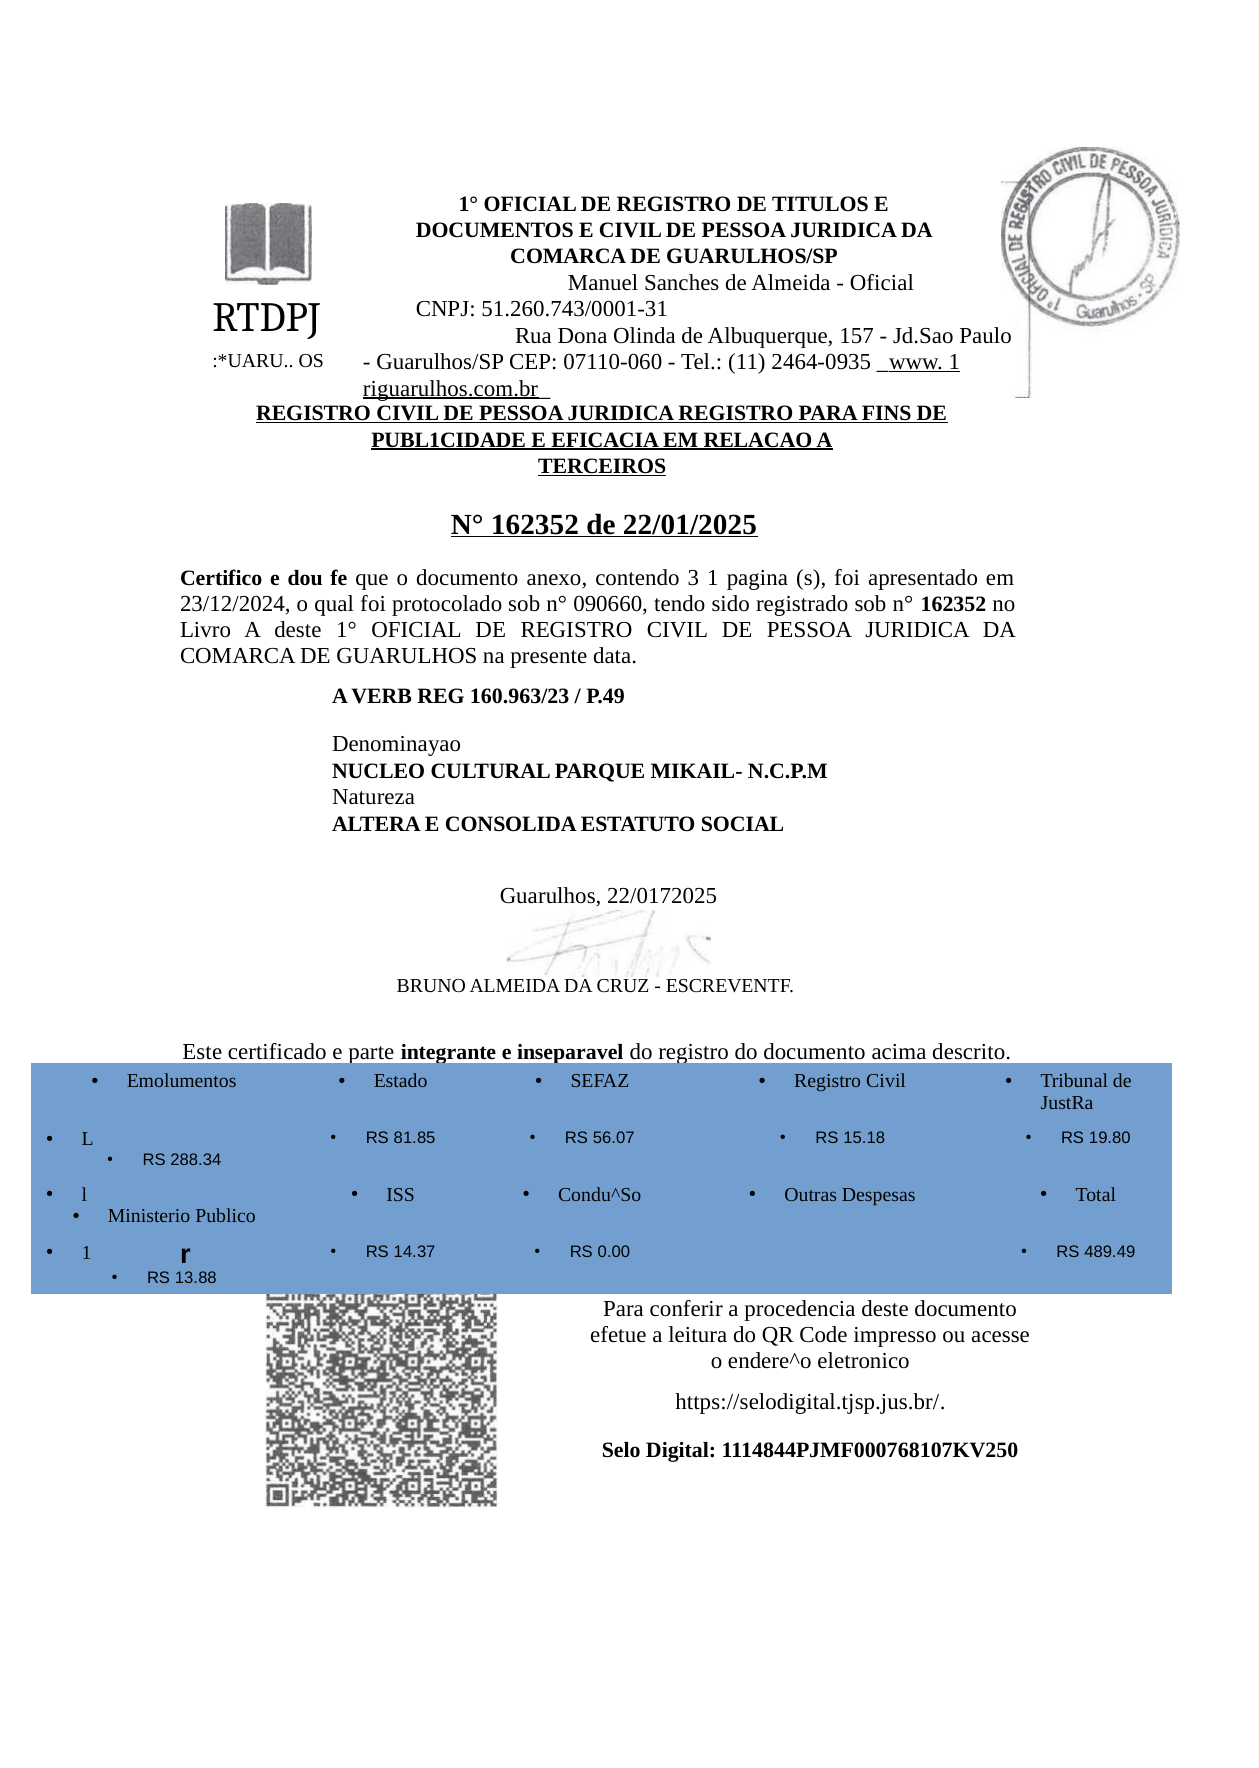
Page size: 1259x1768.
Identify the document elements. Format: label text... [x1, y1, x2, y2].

table_header Tribunal de JustRa [972, 1063, 1172, 1121]
table_cell RS 14.37 [282, 1235, 469, 1294]
text_box RTDPJ :*uaru.. os [212, 289, 339, 361]
table_header Emolumentos [31, 1063, 282, 1121]
table_cell l Ministerio Publico [31, 1176, 282, 1235]
picture [265, 1294, 498, 1508]
text_box N° 162352 de 22/01/2025 [450, 505, 759, 531]
table_cell RS 489.49 [972, 1235, 1172, 1294]
table_header Estado [282, 1063, 469, 1121]
table_header SEFAZ [469, 1063, 679, 1121]
text_box Rua Dona Olinda de Albuquerque, 157 - Jd.Sao Paulo - Guarulhos/SP CEP: 07110-060 - Tel.: (11) 2464-0935 _www. 1 riguarulhos.com.br_ [363, 322, 1016, 398]
text_box Certifico e dou fe que o documento anexo, contendo 3 1 pagina (s), foi apresentado em 23/12/2024, o qual foi protocolado sob n° 090660, tendo sido registrado sob n° 162352 no Livro A deste 1° OFICIAL DE REGISTRO CIVIL DE PESSOA JURIDICA DA COMARCA DE GUARULHOS na presente data. A VERB REG 160.963/23 / P.49 Denominayao NUCLEO CULTURAL PARQUE MIKAIL- N.C.P.M Natureza ALTERA E CONSOLIDA ESTATUTO SOCIAL [180, 563, 1035, 851]
table_cell RS 0.00 [469, 1235, 679, 1294]
table_cell L RS 288.34 [31, 1121, 282, 1176]
picture [506, 912, 711, 972]
table_cell RS 15.18 [679, 1121, 972, 1176]
table_cell Total [972, 1176, 1172, 1235]
text_box REGISTRO CIVIL DE PESSOA JURIDICA REGISTRO PARA FINS DE PUBL1CIDADE E EFICACIA EM RELACAO A TERCEIROS [211, 399, 994, 473]
picture [1001, 147, 1180, 398]
picture [225, 203, 312, 285]
table_cell RS 81.85 [282, 1121, 469, 1176]
table_cell [679, 1235, 972, 1294]
text_box BRUNO ALMEIDA DA CRUZ - ESCREVENTF. [397, 972, 820, 1007]
table_cell Condu^So [469, 1176, 679, 1235]
text_box Guarulhos, 22/0172025 [500, 881, 731, 912]
table_cell ISS [282, 1176, 469, 1235]
table_cell 1 RS 13.88 [31, 1235, 282, 1294]
table_cell RS 19.80 [972, 1121, 1172, 1176]
text_box Para conferir a procedencia deste documento efetue a leitura do QR Code impresso ou acesse o endere^o eletronico https://selodigital.tjsp.jus.br/. Selo Digital: 1114844PJMF000768107KV250 [582, 1294, 1039, 1480]
text_box Este certificado e parte integrante e inseparavel do registro do documento acima descrito. [183, 1037, 1028, 1063]
table_header Registro Civil [679, 1063, 972, 1121]
text_box r [180, 1236, 188, 1249]
text_box 1° OFICIAL DE REGISTRO DE TITULOS E DOCUMENTOS E CIVIL DE PESSOA JURIDICA DA COMARCA DE GUARULHOS/SP Manuel Sanches de Almeida - Oficial CNPJ: 51.260.743/0001-31 [416, 189, 964, 312]
table_cell RS 56.07 [469, 1121, 679, 1176]
table_cell Outras Despesas [679, 1176, 972, 1235]
